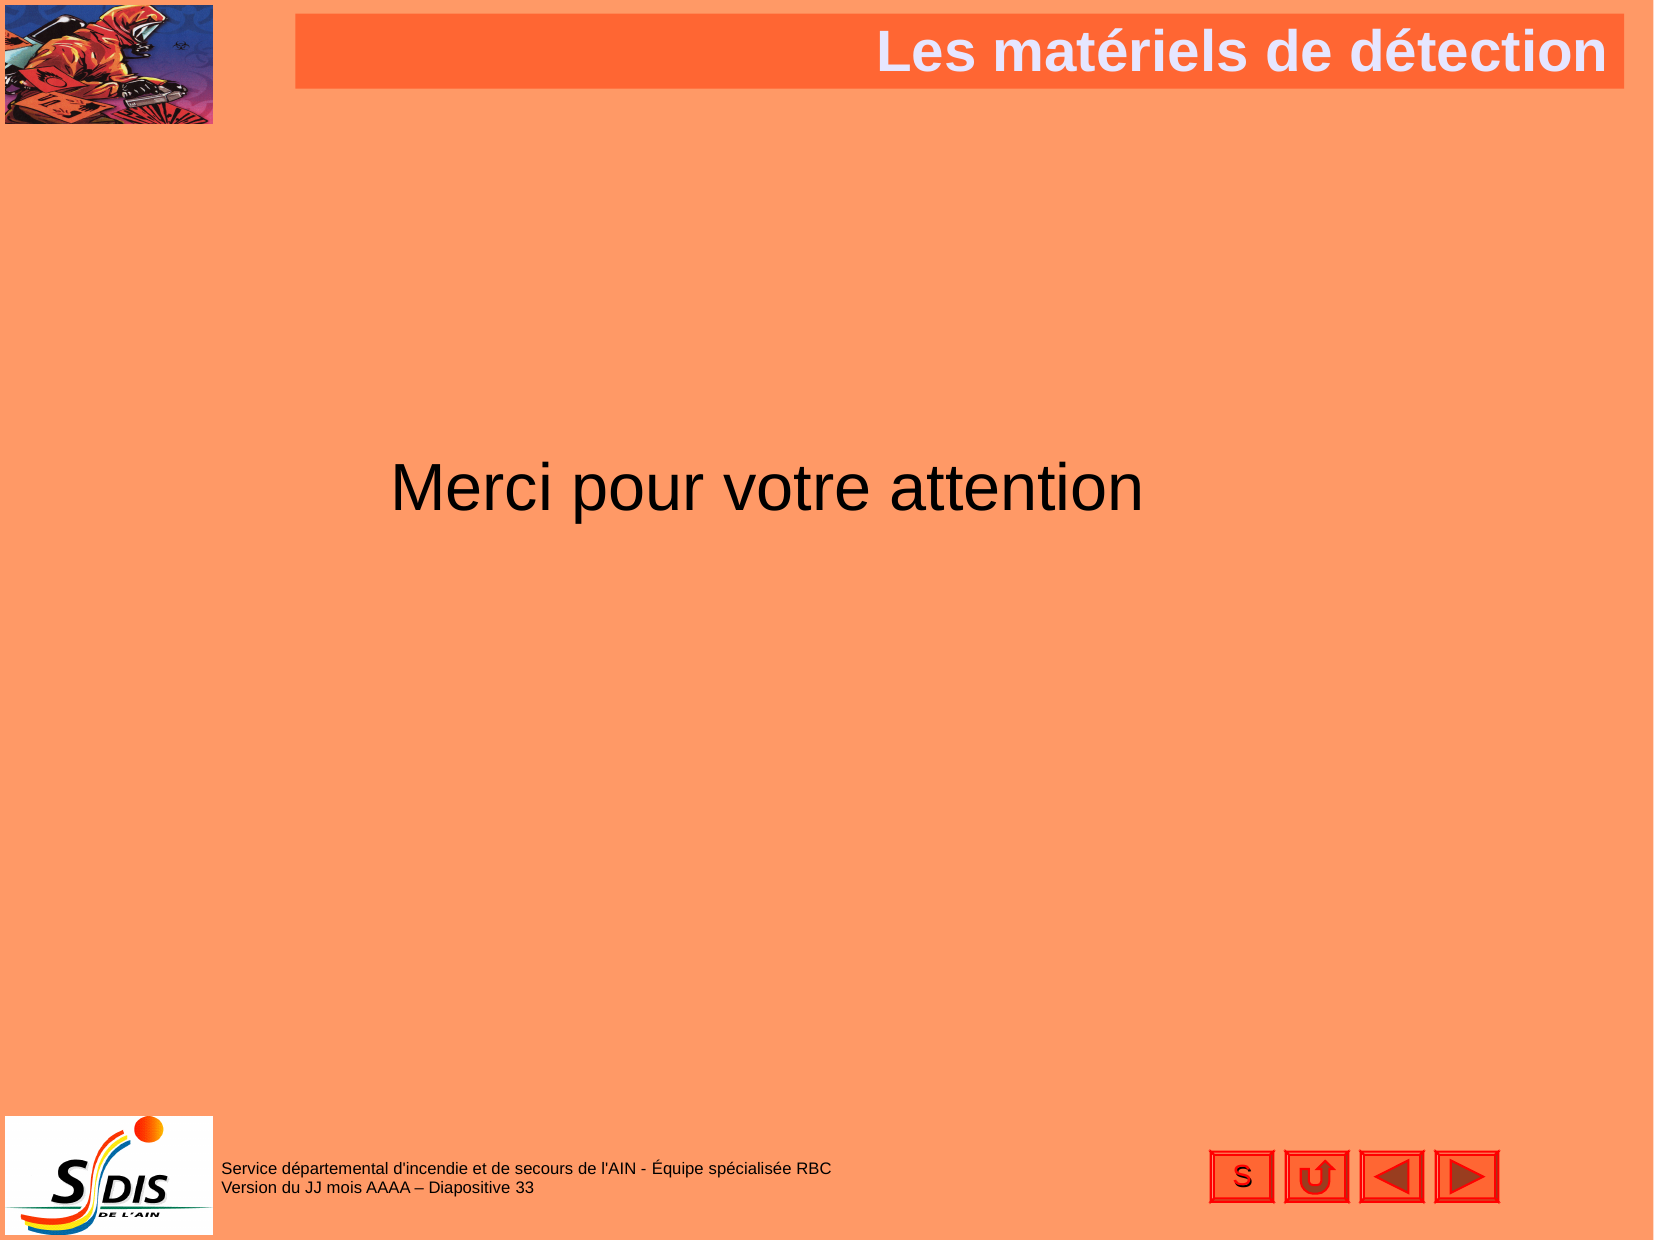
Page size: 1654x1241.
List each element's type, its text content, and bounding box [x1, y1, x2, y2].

picture [5, 5, 213, 124]
picture [5, 1116, 213, 1235]
text_box Les matériels de détection [295, 13, 1625, 89]
text_box Merci pour votre attention [265, 442, 1270, 533]
